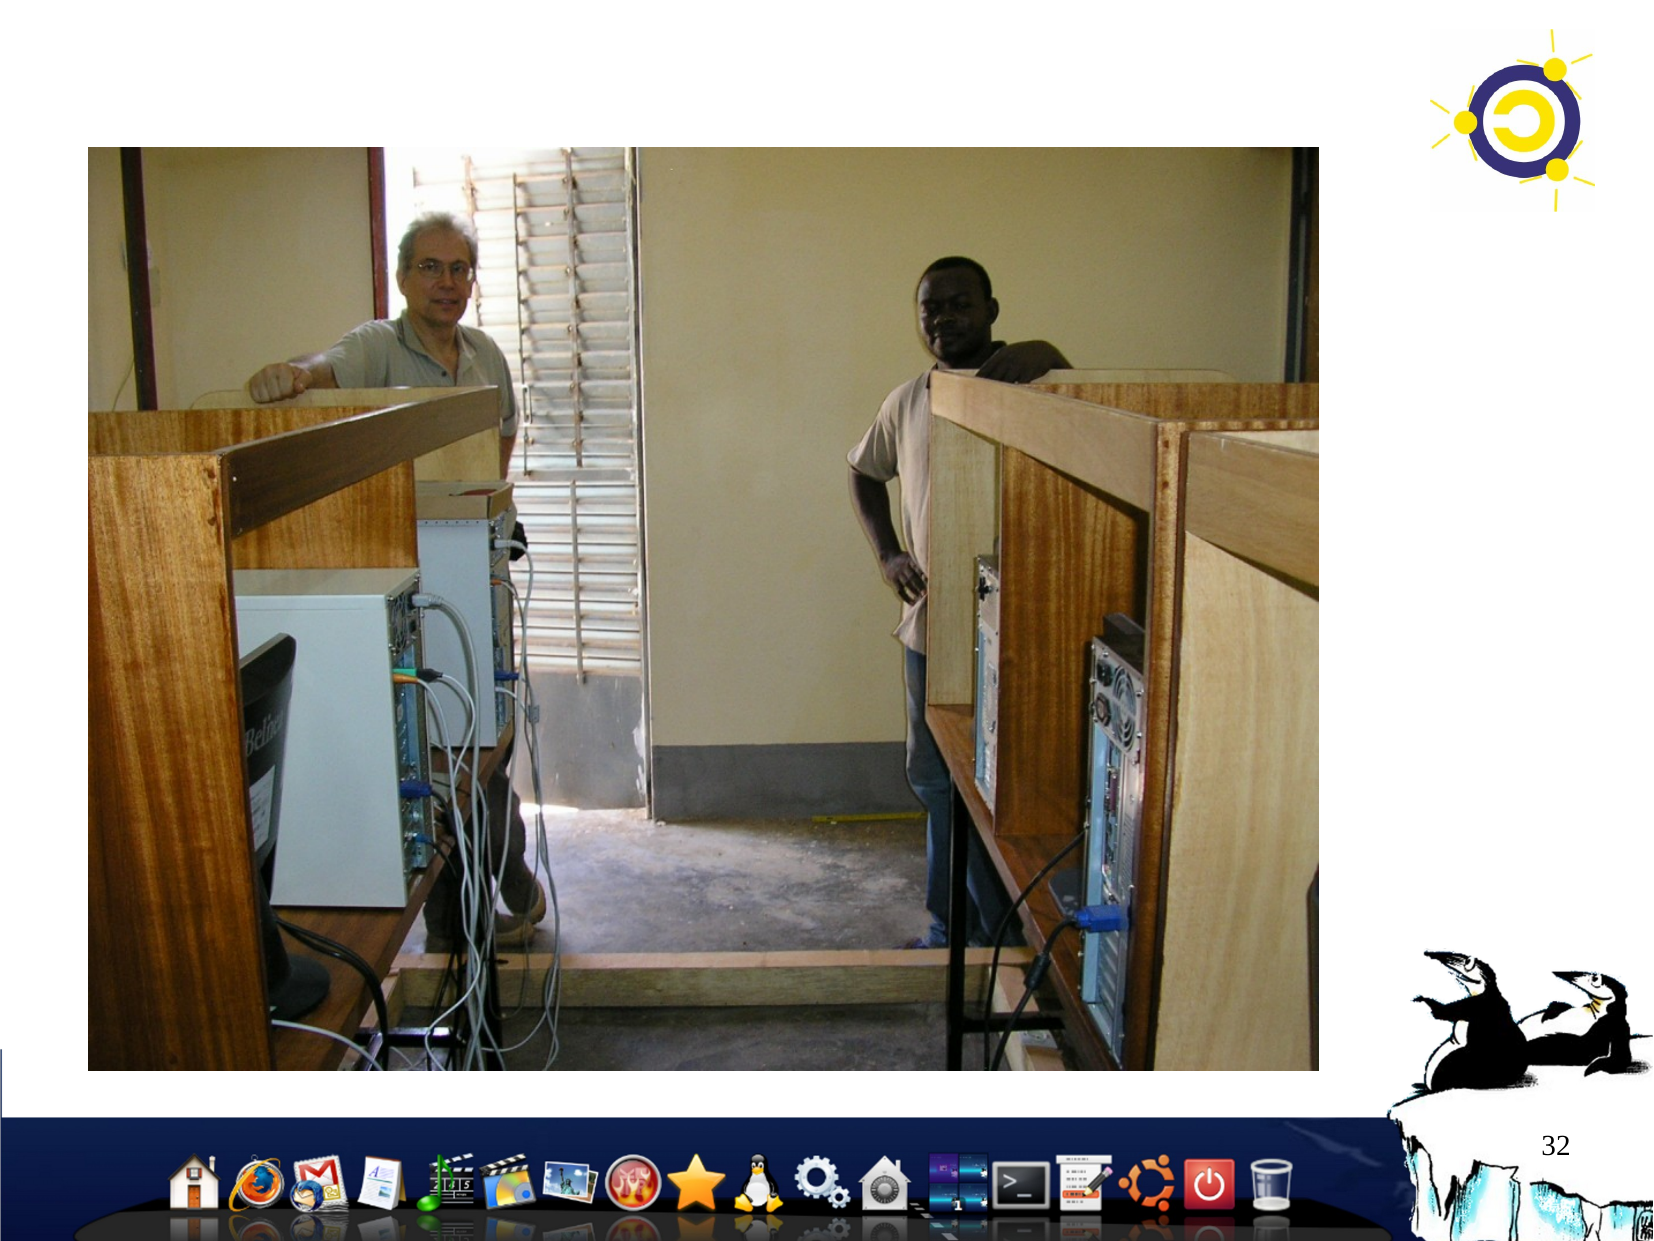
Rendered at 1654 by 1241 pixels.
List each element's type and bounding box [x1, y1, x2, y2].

title [82, 49, 1571, 257]
list [82, 290, 1571, 1109]
picture [0, 29, 1653, 1241]
